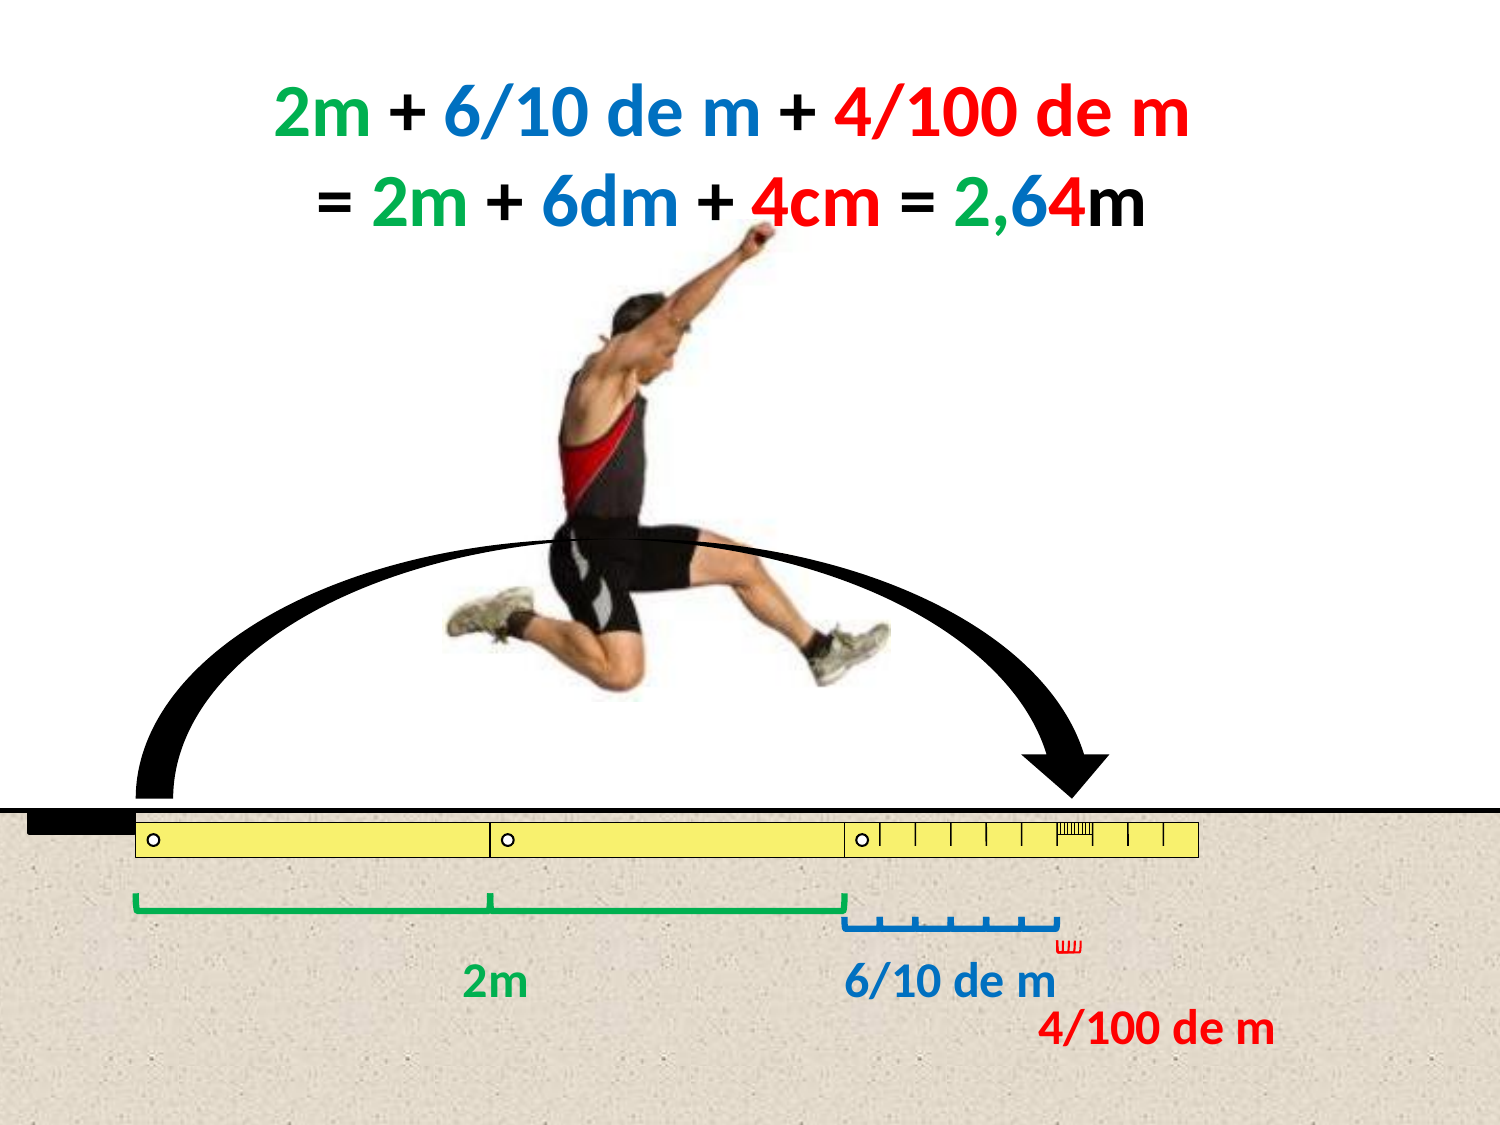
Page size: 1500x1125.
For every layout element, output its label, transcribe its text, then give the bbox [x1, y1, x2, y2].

text_box [135, 538, 1110, 799]
text_box 2m + 6/10 de m + 4/100 de m = 2m + 6dm + 4cm = 2,64m [53, 54, 1412, 250]
text_box 6/10 de m [820, 940, 1081, 1016]
text_box [0, 810, 1500, 1125]
text_box 4/100 de m [1021, 987, 1294, 1063]
picture [442, 250, 891, 583]
picture [442, 540, 891, 702]
text_box 2m [419, 940, 573, 1016]
